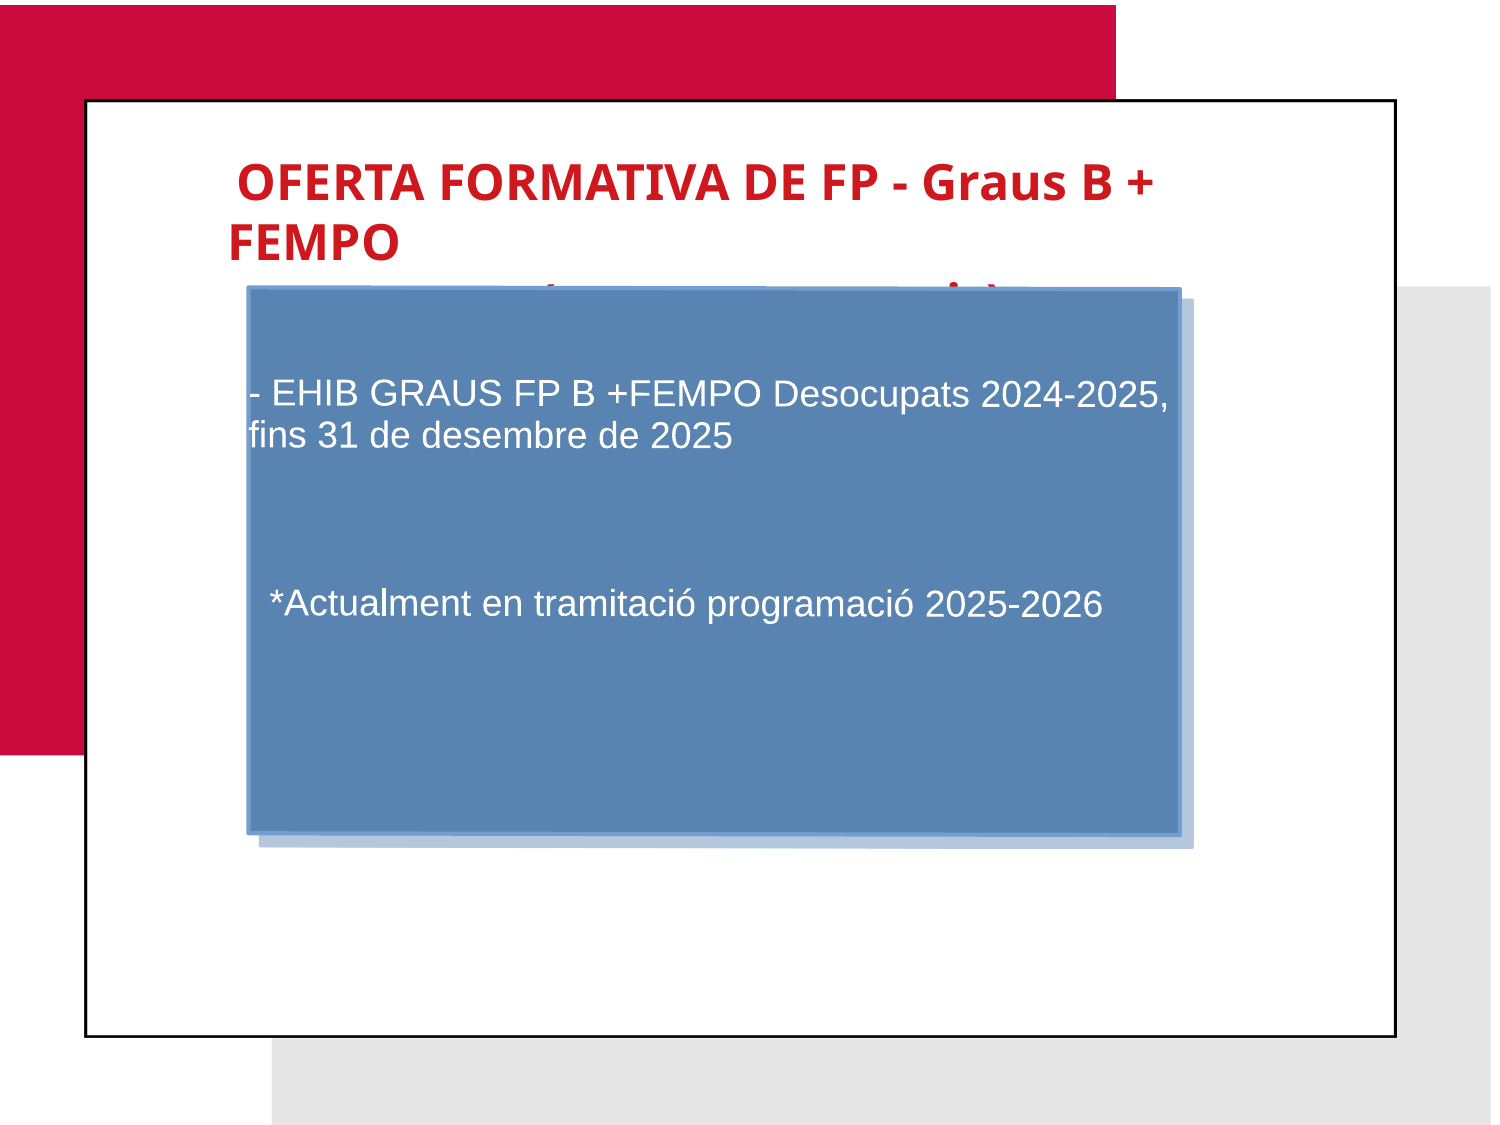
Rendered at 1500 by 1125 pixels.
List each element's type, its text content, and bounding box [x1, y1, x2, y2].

text_box OFERTA FORMATIVA DE FP - Graus B + FEMPO (en centres propis) [212, 142, 1232, 758]
text_box - EHIB GRAUS FP B +FEMPO Desocupats 2024-2025, fins 31 de desembre de 2025 *Actualment en tramitació programació 2025-2026 [248, 287, 1180, 836]
picture [0, 5, 1491, 1125]
